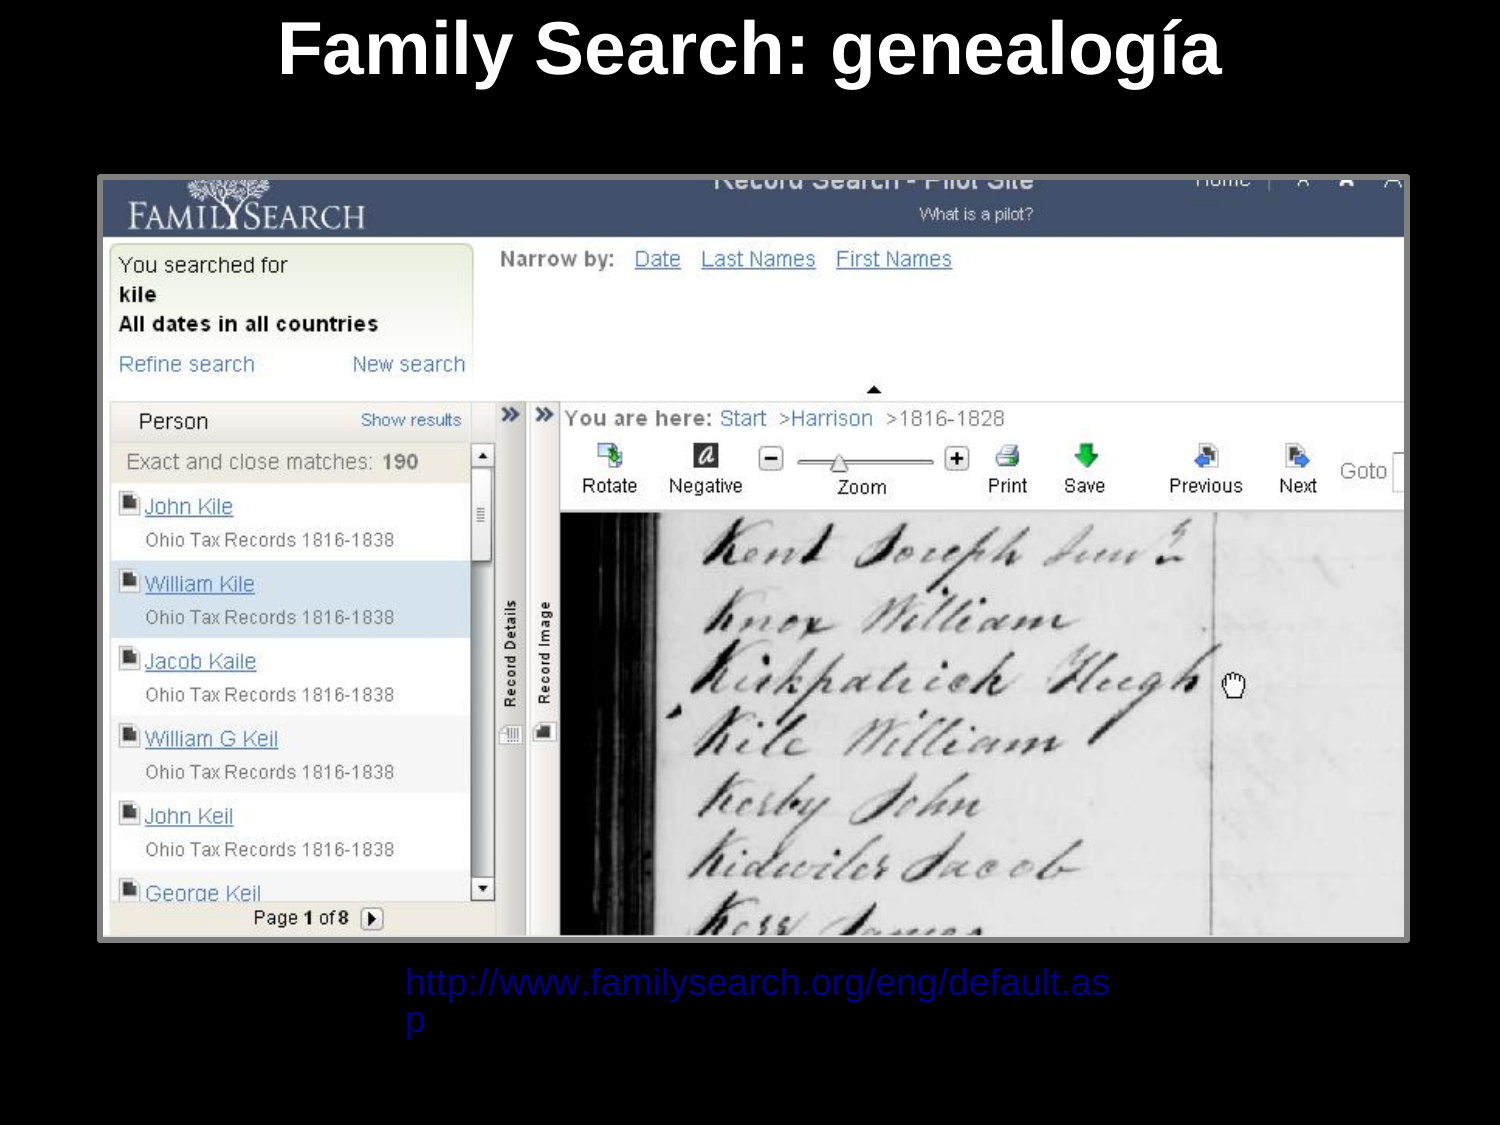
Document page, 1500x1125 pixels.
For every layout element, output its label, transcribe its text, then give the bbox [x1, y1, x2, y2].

text_box http://www.familysearch.org/eng/default.asp [390, 950, 1144, 1011]
title Family Search: genealogía [75, 0, 1425, 101]
picture [102, 180, 1405, 937]
